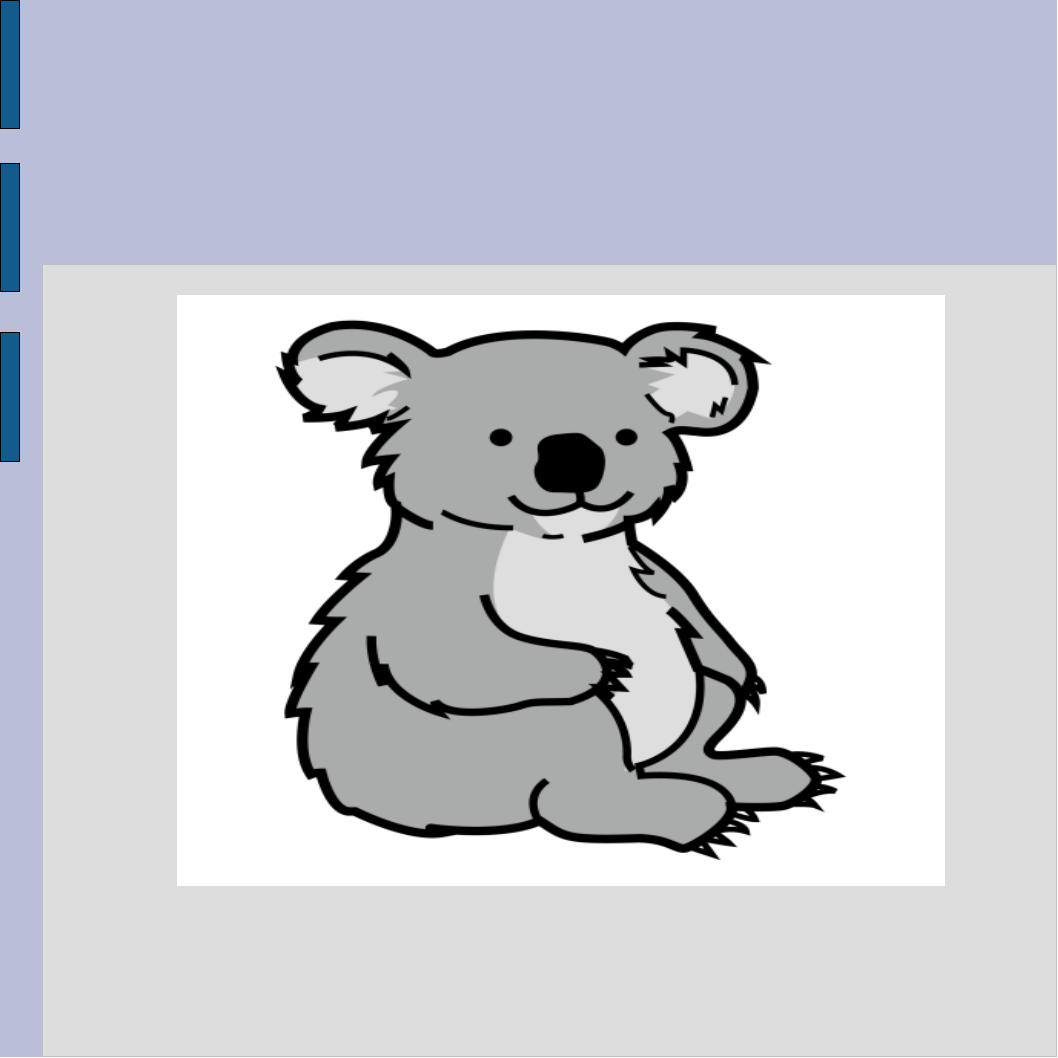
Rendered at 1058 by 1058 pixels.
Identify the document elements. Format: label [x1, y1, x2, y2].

picture [177, 295, 945, 886]
